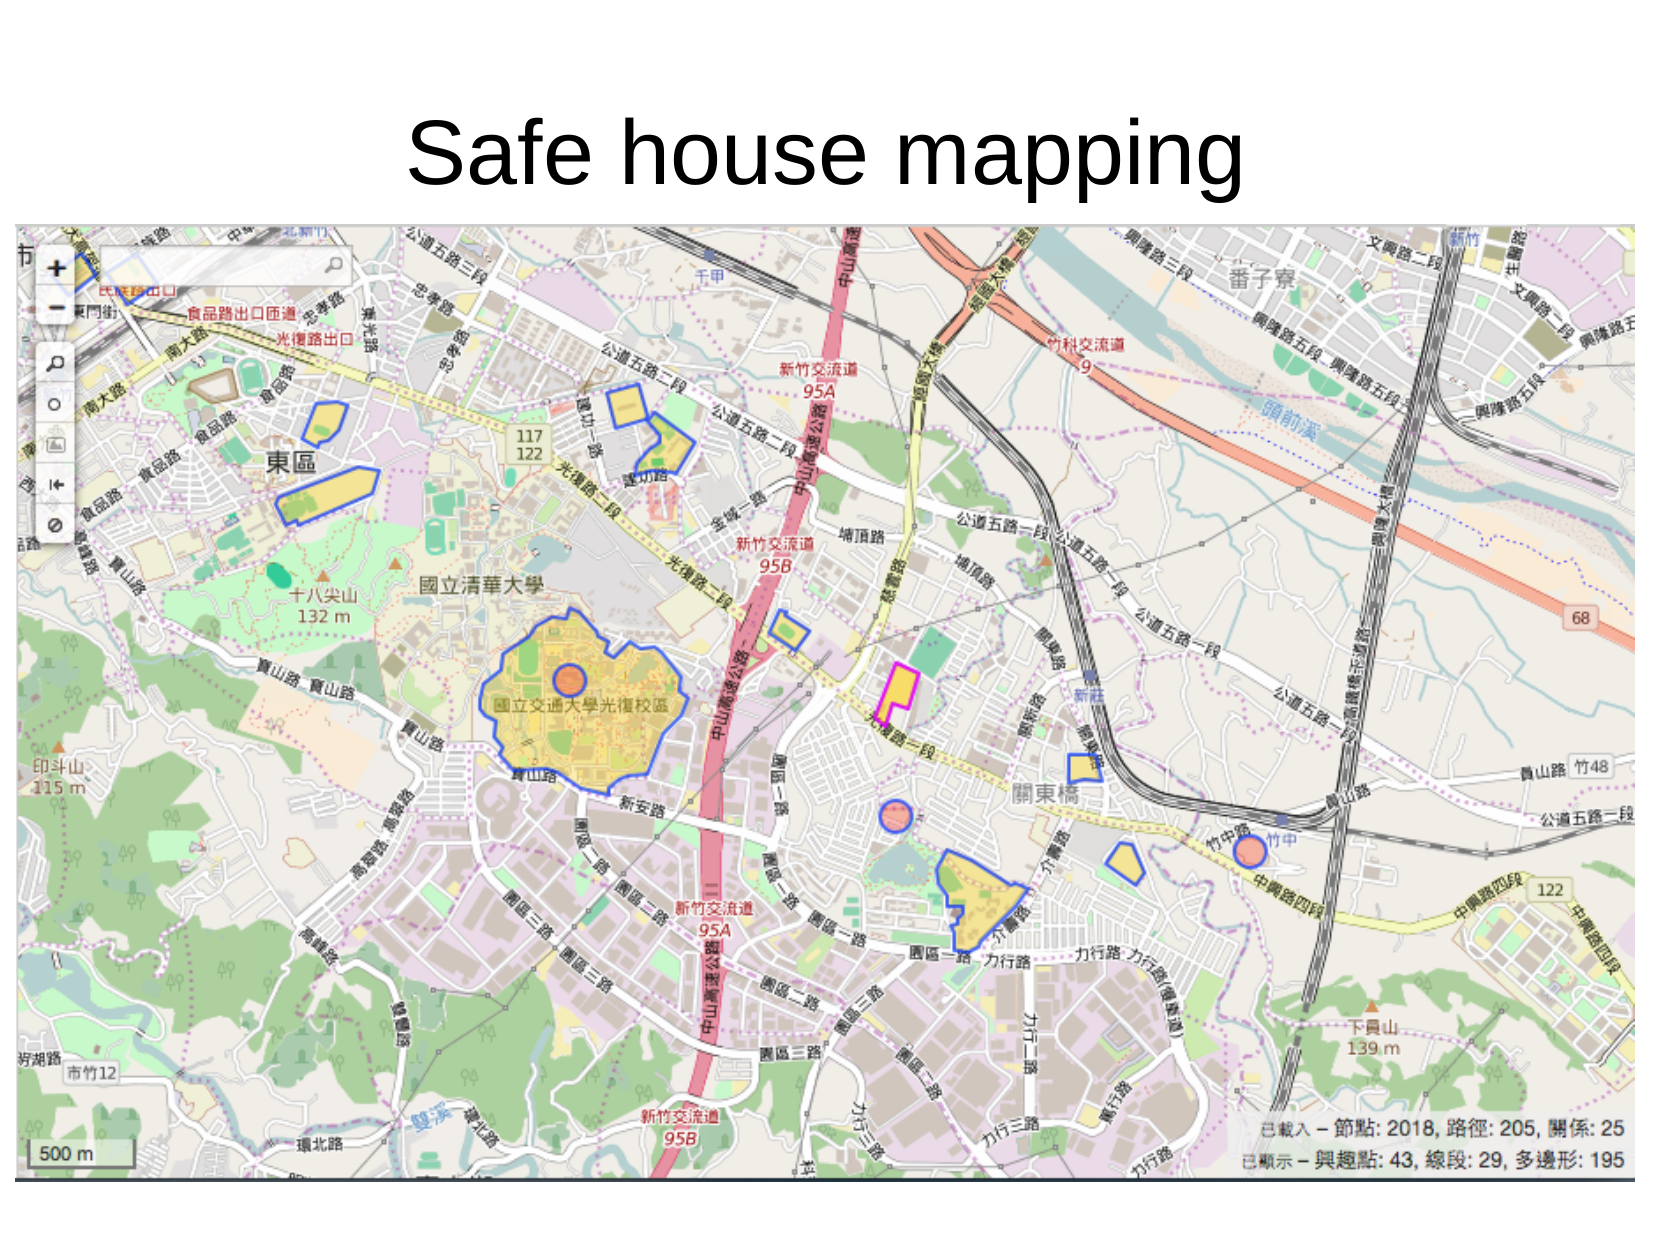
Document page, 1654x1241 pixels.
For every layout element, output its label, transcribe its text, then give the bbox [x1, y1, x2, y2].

picture [15, 224, 1635, 1182]
title Safe house mapping [82, 49, 1571, 224]
